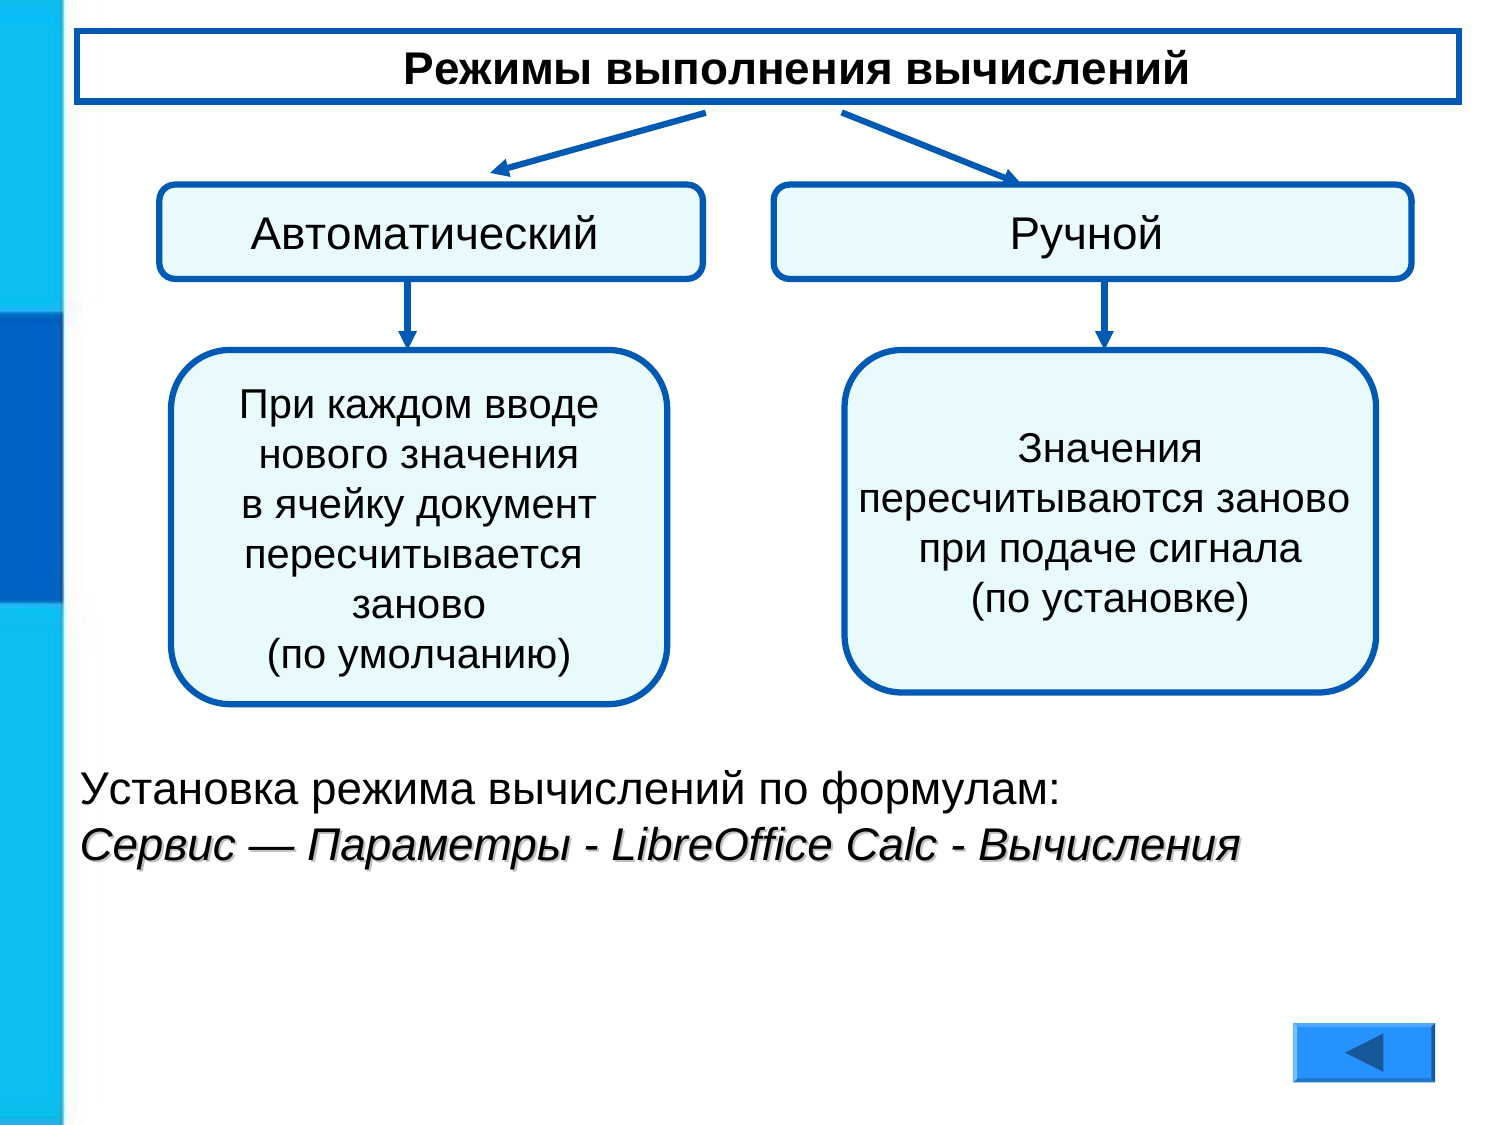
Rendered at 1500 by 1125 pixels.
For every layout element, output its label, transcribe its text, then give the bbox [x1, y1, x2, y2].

text_box Автоматический [159, 184, 703, 279]
picture [0, 0, 1500, 1125]
text_box Значения пересчитываются заново при подаче сигнала (по установке) [844, 350, 1377, 693]
text_box Ручной [773, 184, 1412, 279]
text_box Режимы выполнения вычислений [76, 31, 1459, 102]
text_box При каждом вводе нового значения в ячейку документ пересчитывается заново (по умолчанию) [171, 349, 668, 705]
text_box [1294, 1023, 1436, 1083]
text_box Установка режима вычислений по формулам: Сервис — Параметры - LibreOffice Calc - Вычисления [64, 751, 1412, 877]
